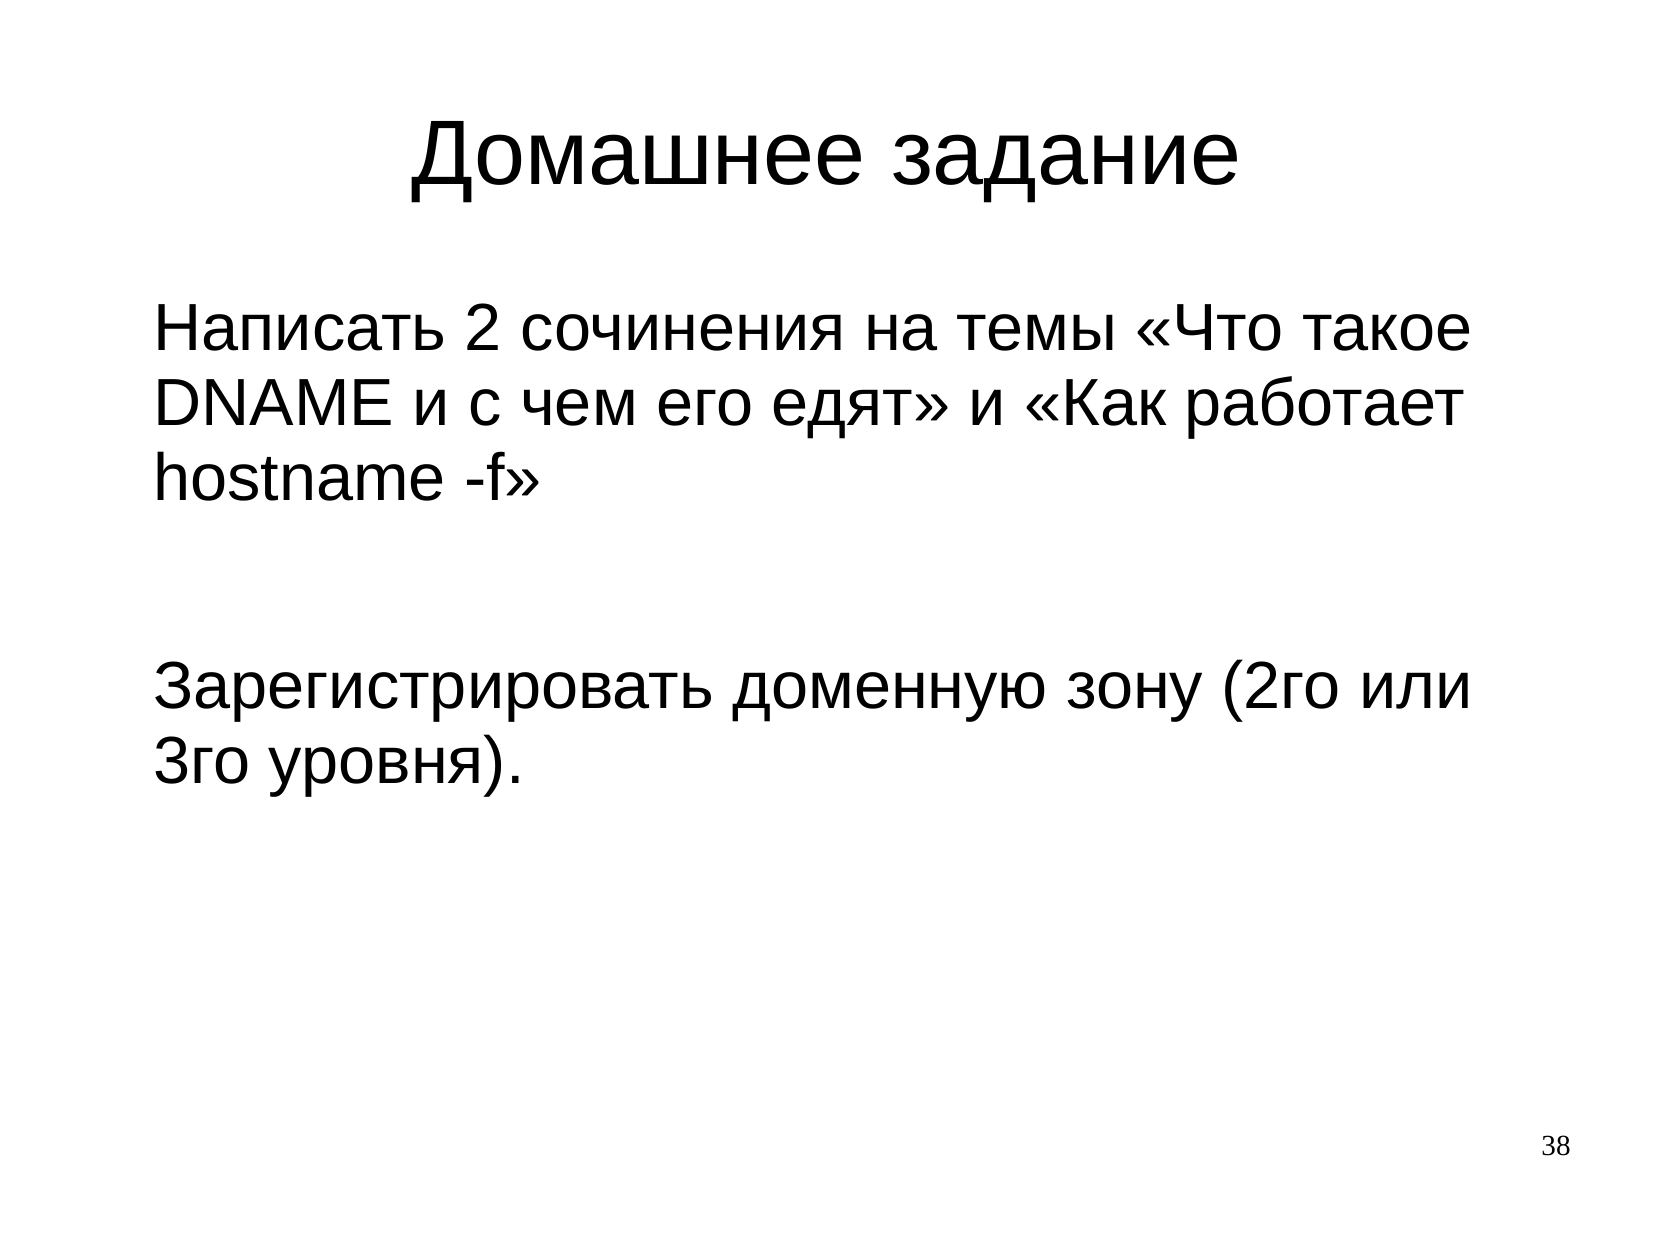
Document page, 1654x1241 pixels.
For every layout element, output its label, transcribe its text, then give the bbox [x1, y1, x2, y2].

title Домашнее задание [82, 49, 1571, 257]
list Написать 2 сочинения на темы «Что такое DNAME и с чем его едят» и «Как работает hostname -f» Зарегистрировать доменную зону (2го или 3го уровня). [82, 290, 1571, 1109]
